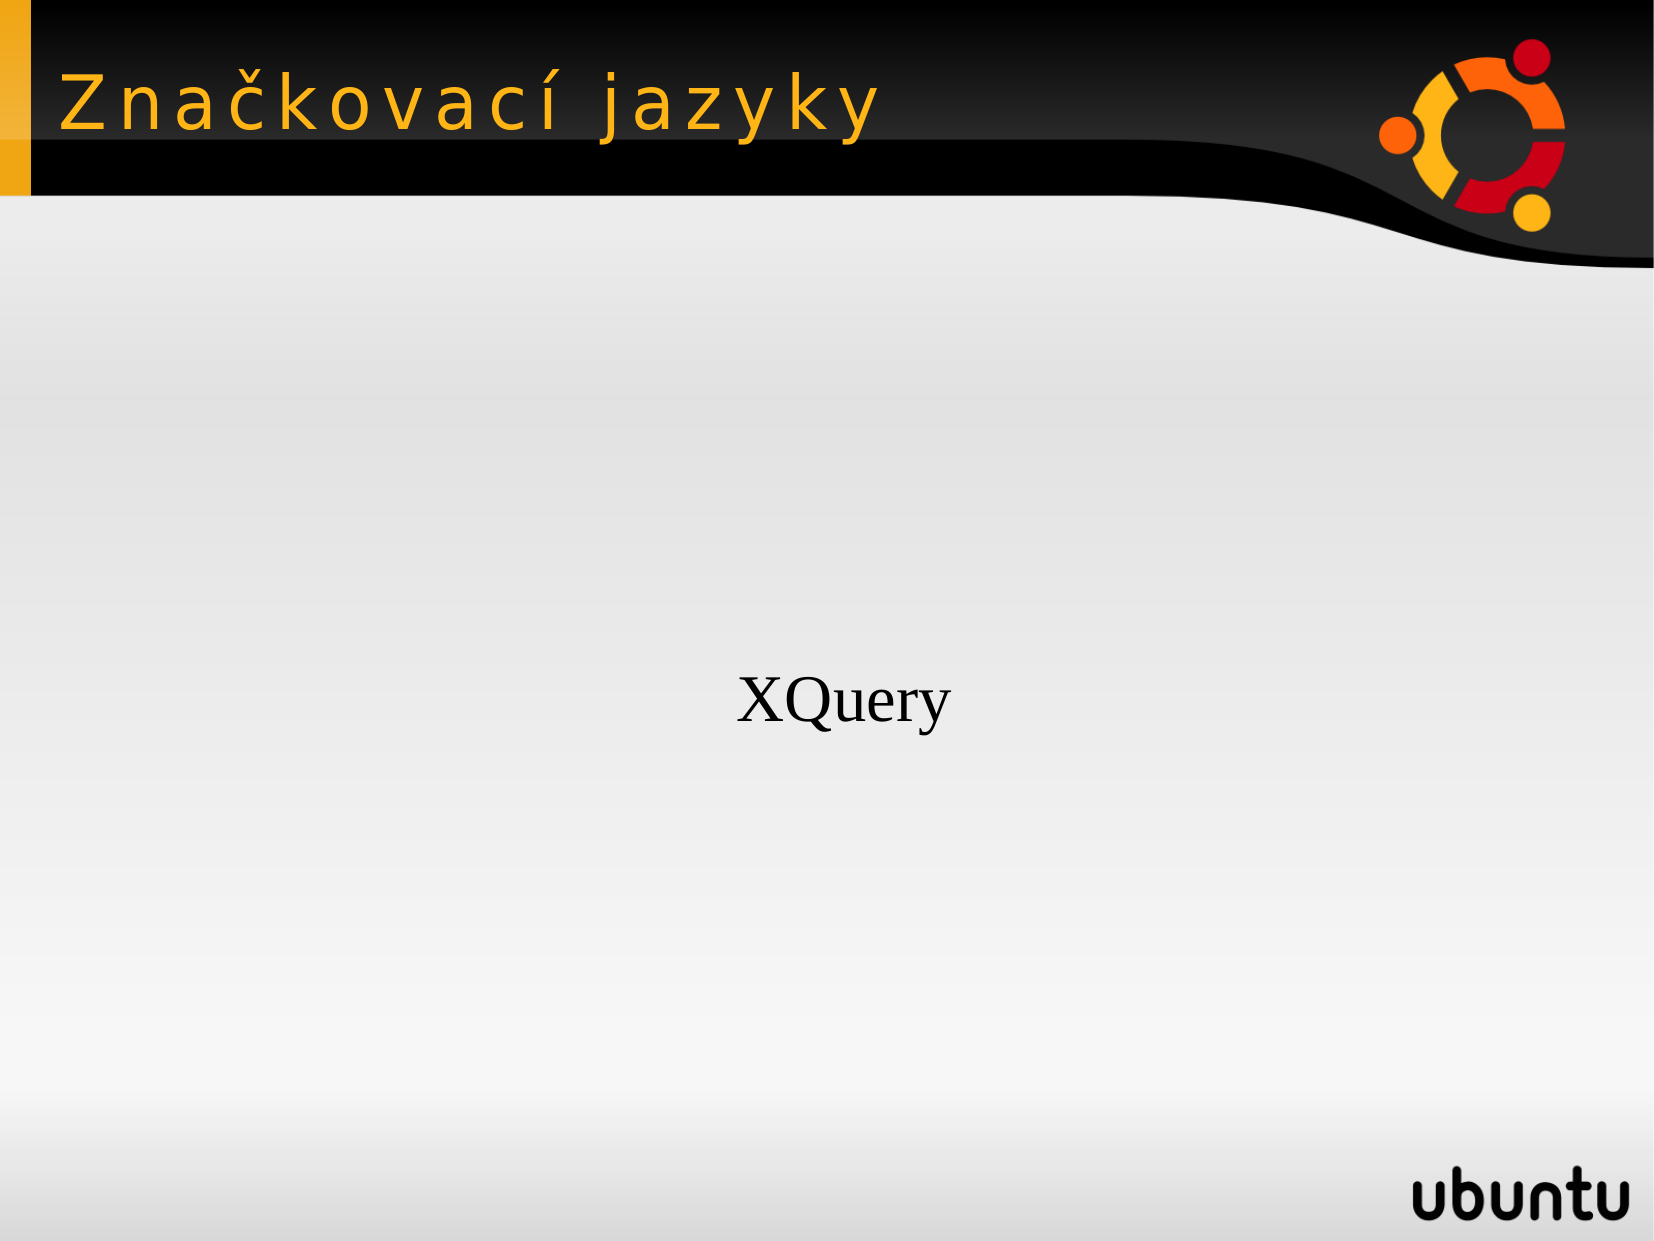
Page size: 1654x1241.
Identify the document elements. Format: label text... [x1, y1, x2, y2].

picture [0, 0, 1654, 1241]
subtitle XQuery [82, 290, 1571, 1109]
title Značkovací jazyky [59, 29, 1270, 178]
